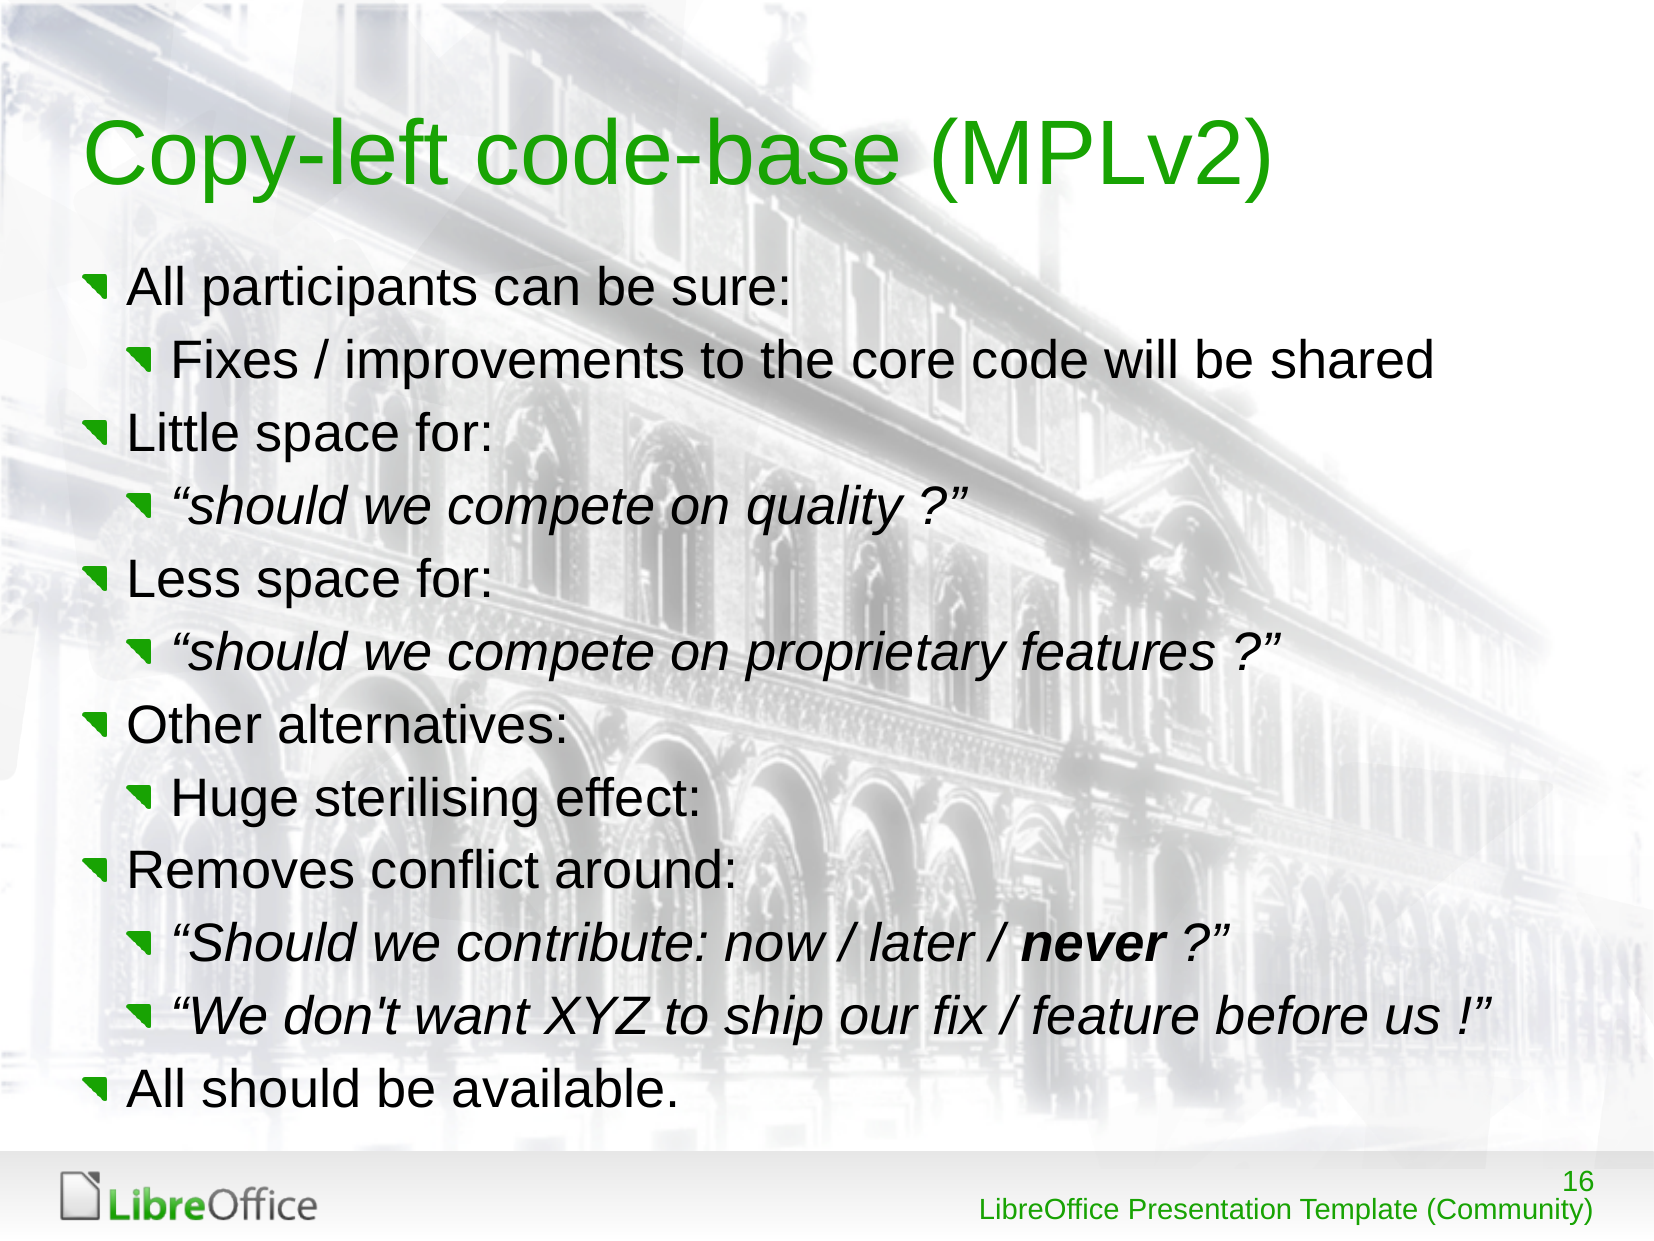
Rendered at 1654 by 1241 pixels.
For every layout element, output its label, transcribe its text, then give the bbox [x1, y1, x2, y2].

title Copy-left code-base (MPLv2) [82, 49, 1571, 256]
list All participants can be sure: Fixes / improvements to the core code will be shared Little space for: “should we compete on quality ?” Less space for: “should we compete on proprietary features ?” Other alternatives: Huge sterilising effect: Removes conflict around: “Should we contribute: now / later / never ?” “We don't want XYZ to ship our fix / feature before us !” All should be available. [82, 256, 1571, 1120]
picture [0, 0, 1654, 1241]
